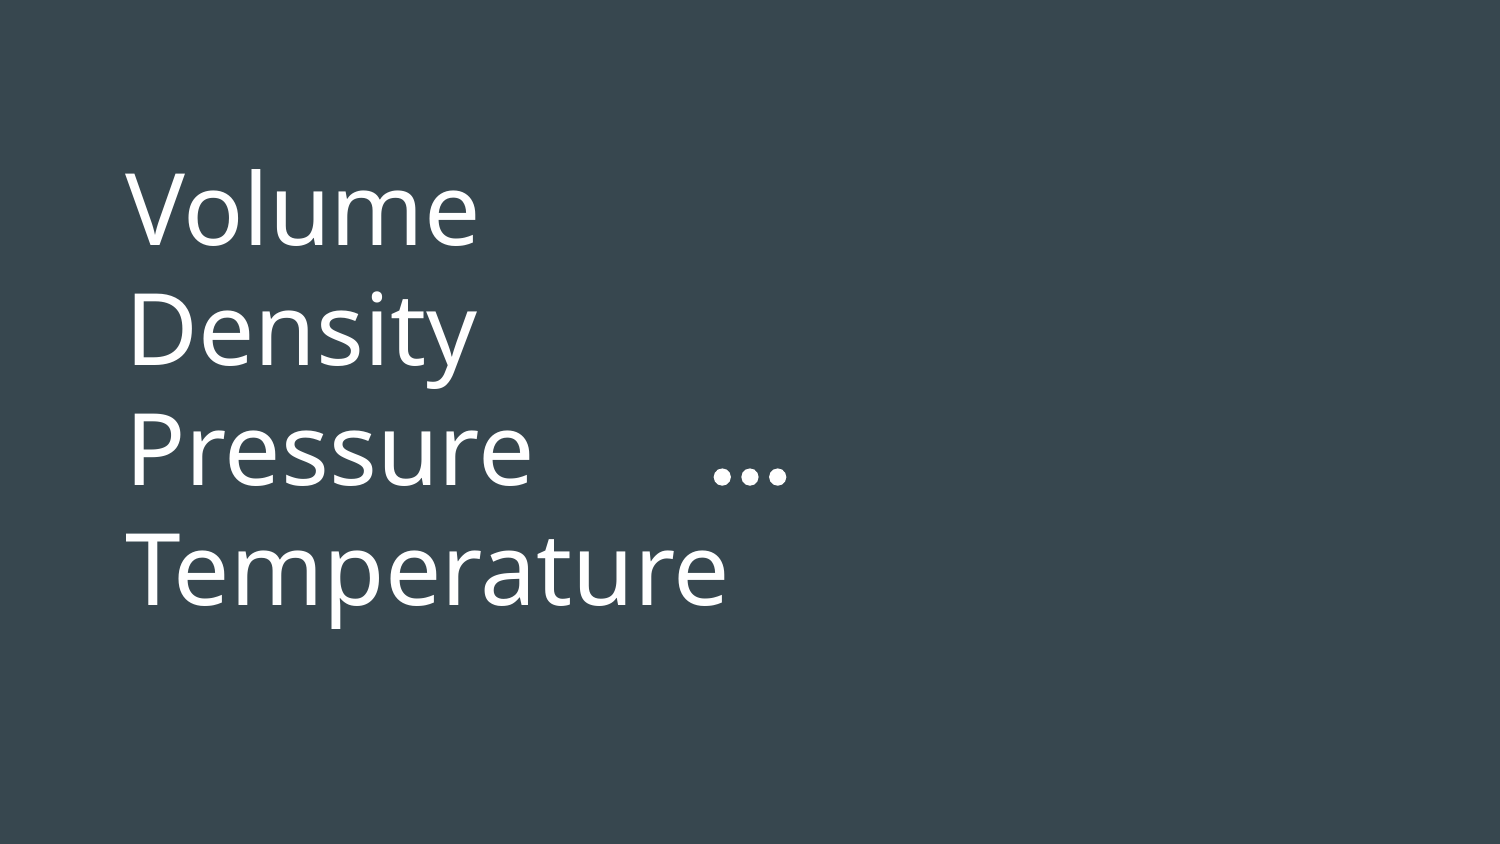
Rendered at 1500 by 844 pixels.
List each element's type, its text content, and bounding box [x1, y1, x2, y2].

title Volume Density Pressure Temperature [110, 162, 1390, 641]
